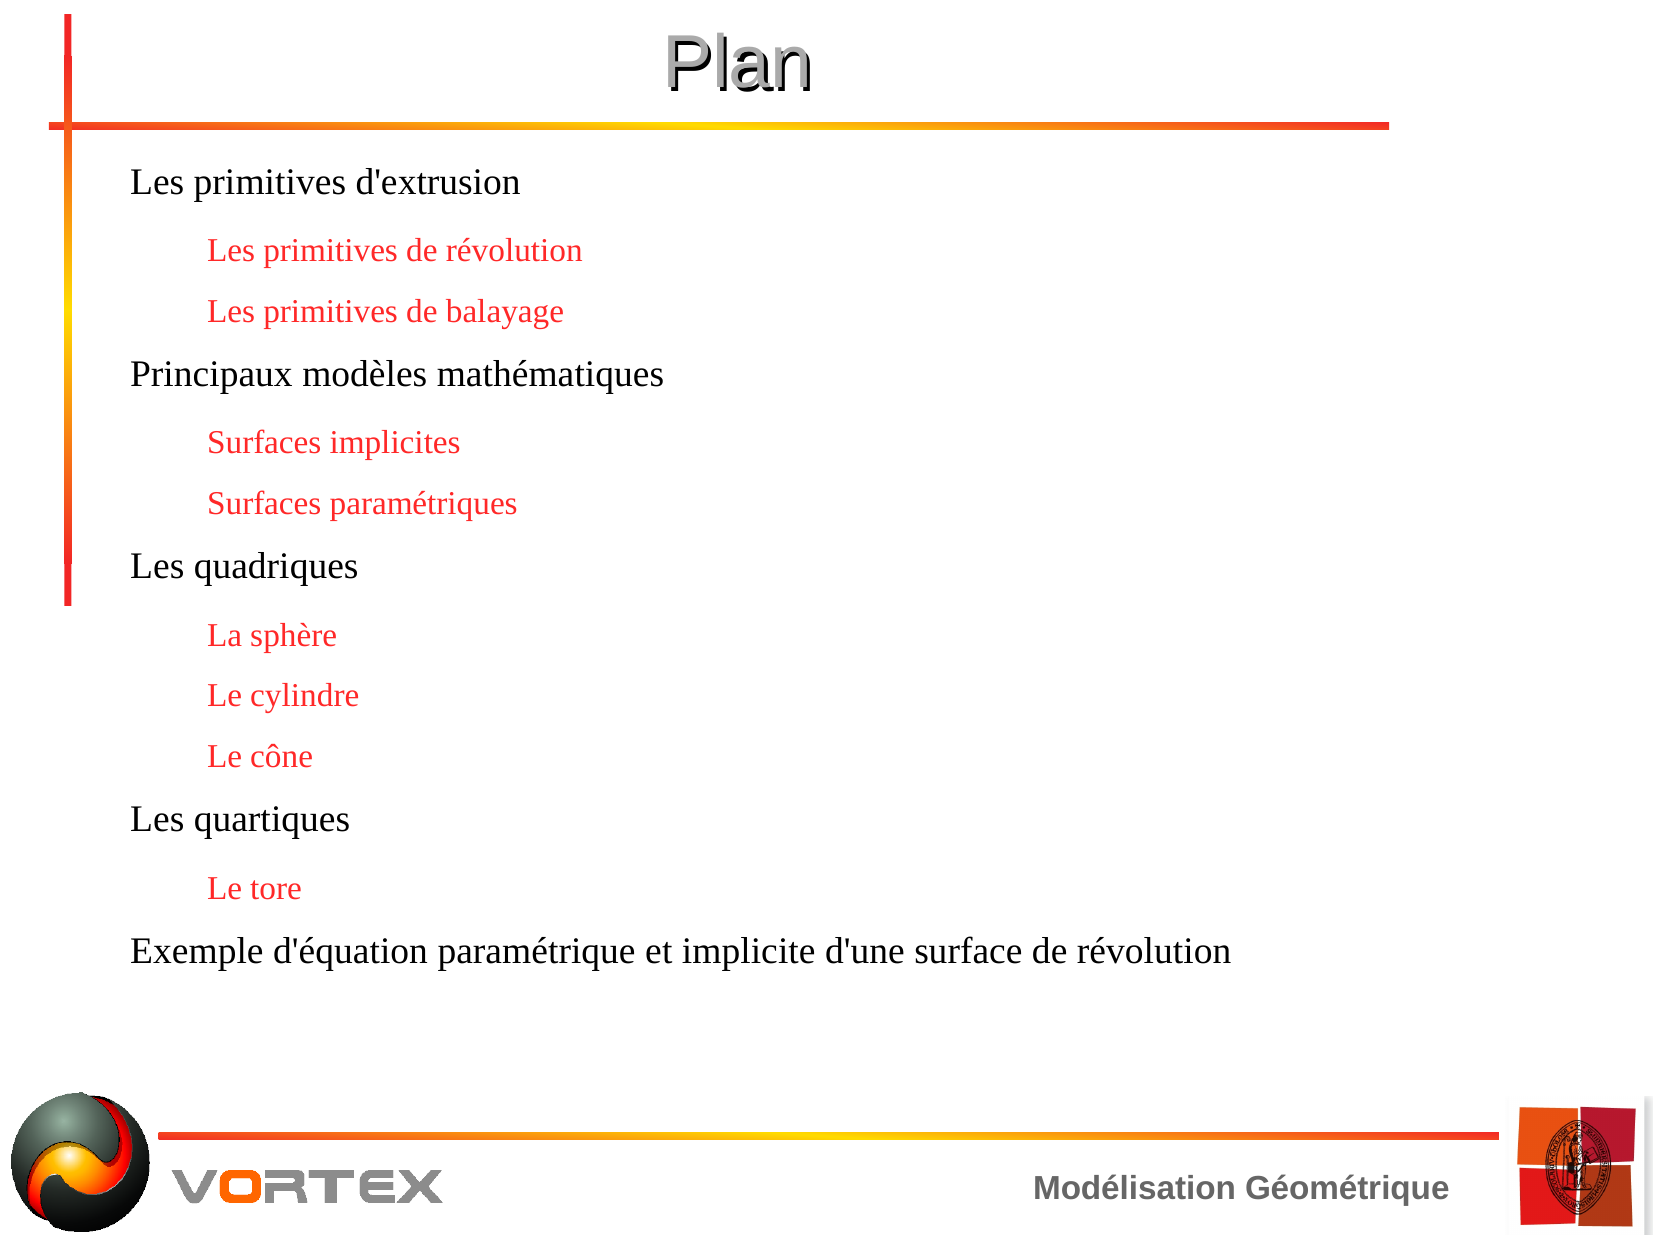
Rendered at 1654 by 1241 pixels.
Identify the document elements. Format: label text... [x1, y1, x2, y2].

picture [11, 1092, 443, 1232]
list Les primitives d'extrusion Les primitives de révolution Les primitives de balayage Principaux modèles mathématiques Surfaces implicites Surfaces paramétriques Les quadriques La sphère Le cylindre Le cône Les quartiques Le tore Exemple d'équation paramétrique et implicite d'une surface de révolution [112, 160, 1601, 1103]
title Plan [82, 4, 1392, 120]
picture [1505, 1096, 1653, 1235]
